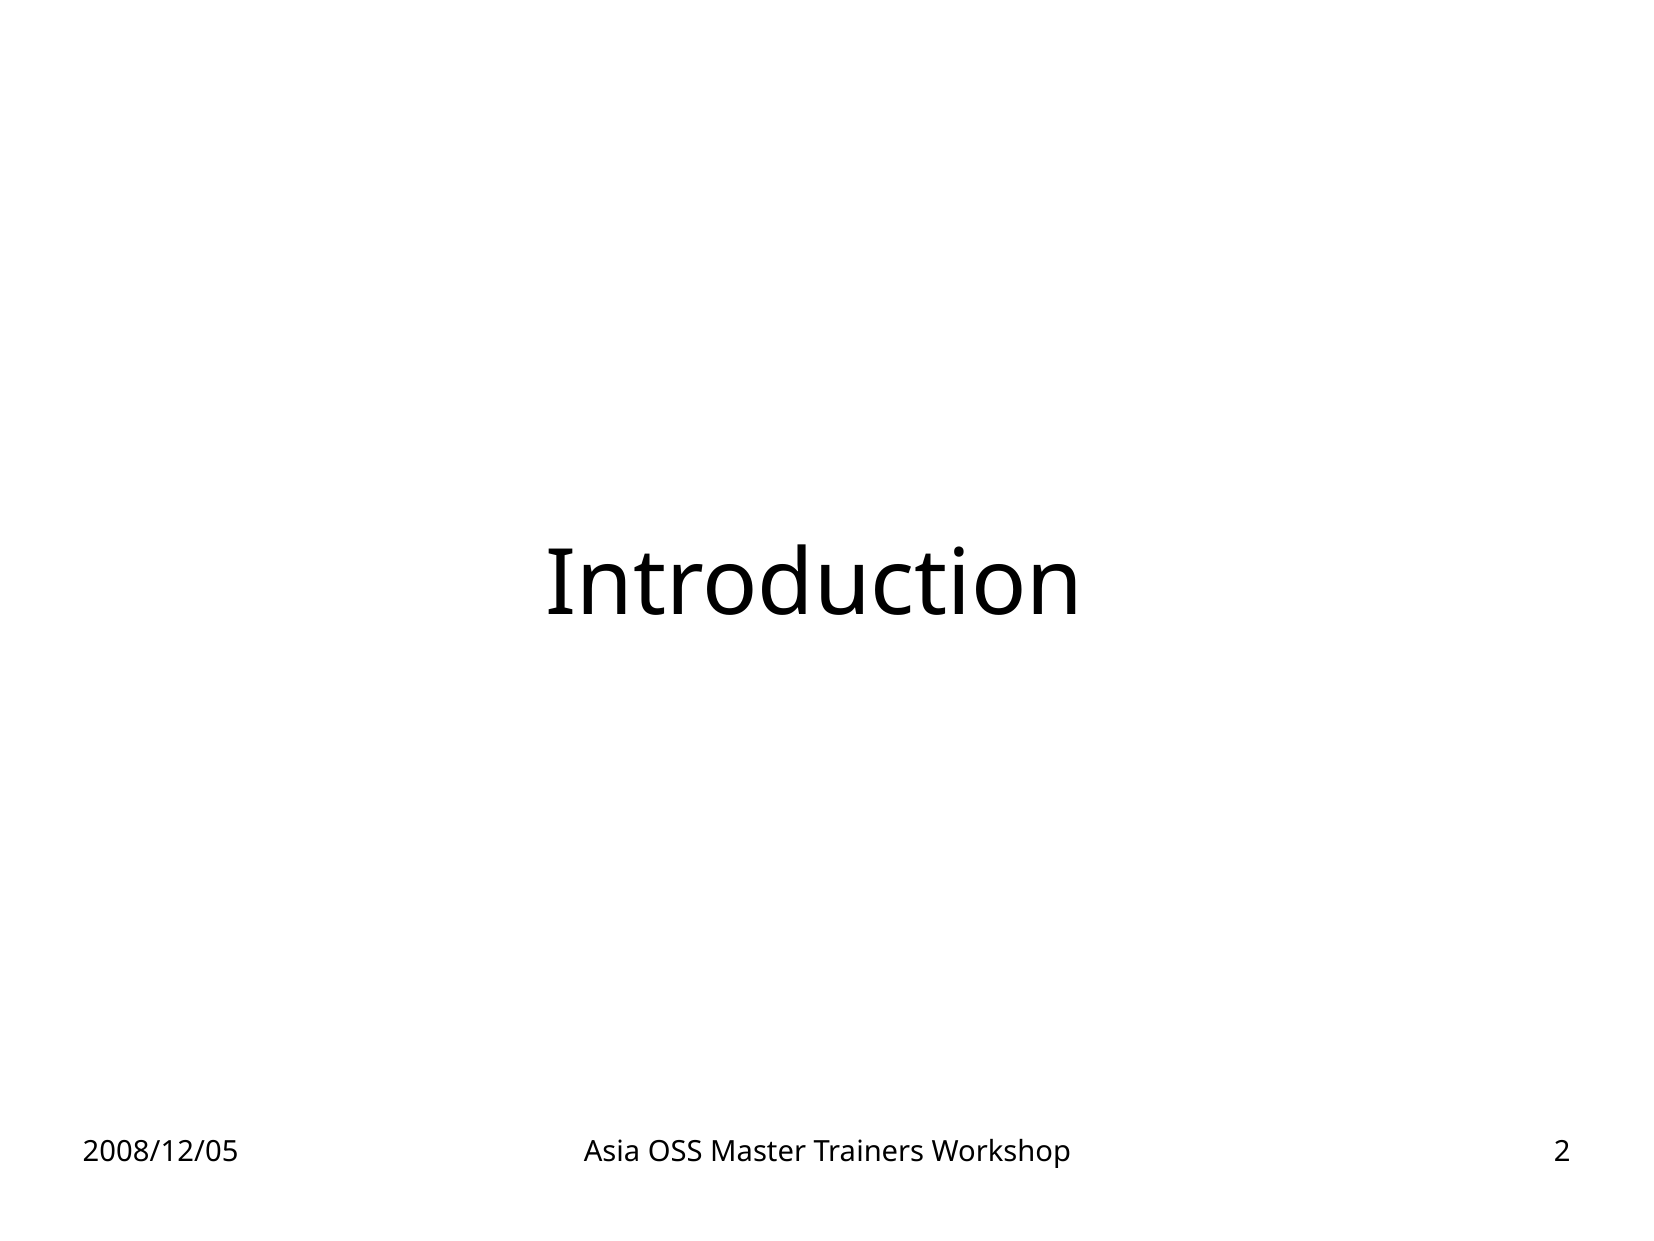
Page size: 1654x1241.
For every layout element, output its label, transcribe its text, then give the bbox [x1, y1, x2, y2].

title Introduction [82, 56, 1571, 1102]
